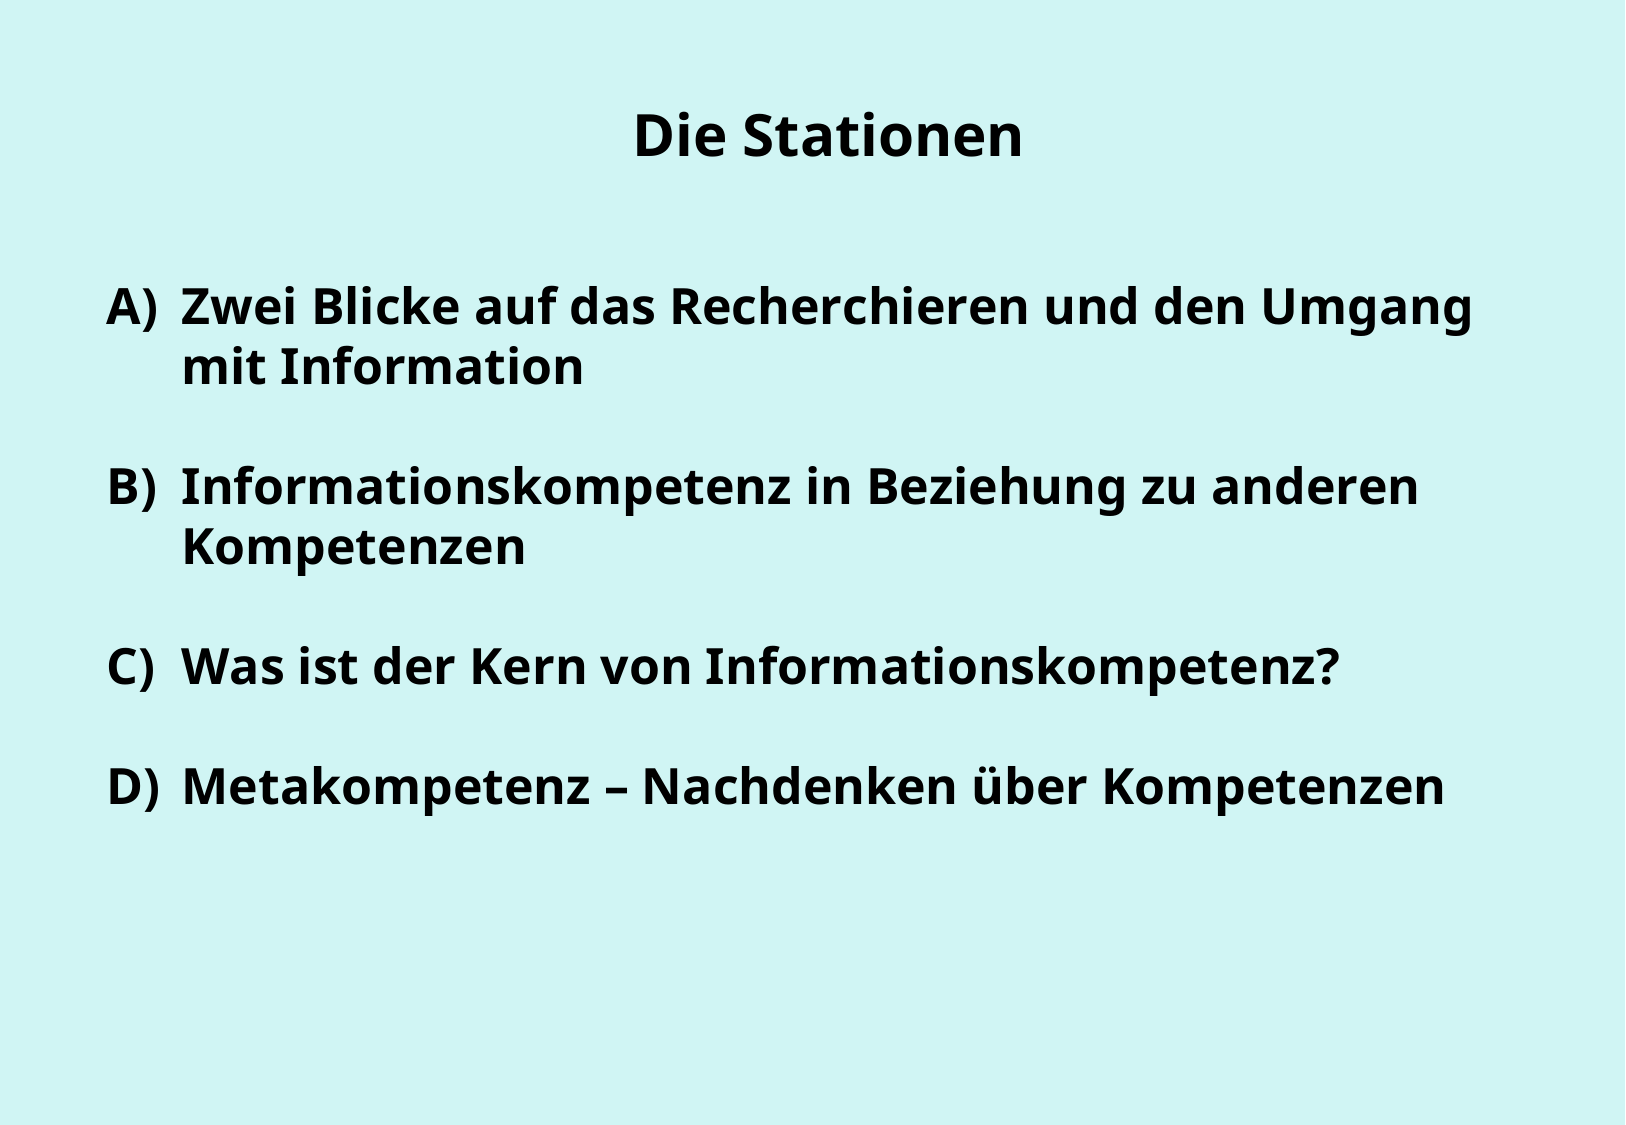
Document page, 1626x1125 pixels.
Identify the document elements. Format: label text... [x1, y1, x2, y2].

text_box Zwei Blicke auf das Recherchieren und den Umgang mit Information Informationskompetenz in Beziehung zu anderen Kompetenzen Was ist der Kern von Informationskompetenz? Metakompetenz – Nachdenken über Kompetenzen [91, 267, 1545, 823]
title Die Stationen [162, 90, 1496, 206]
